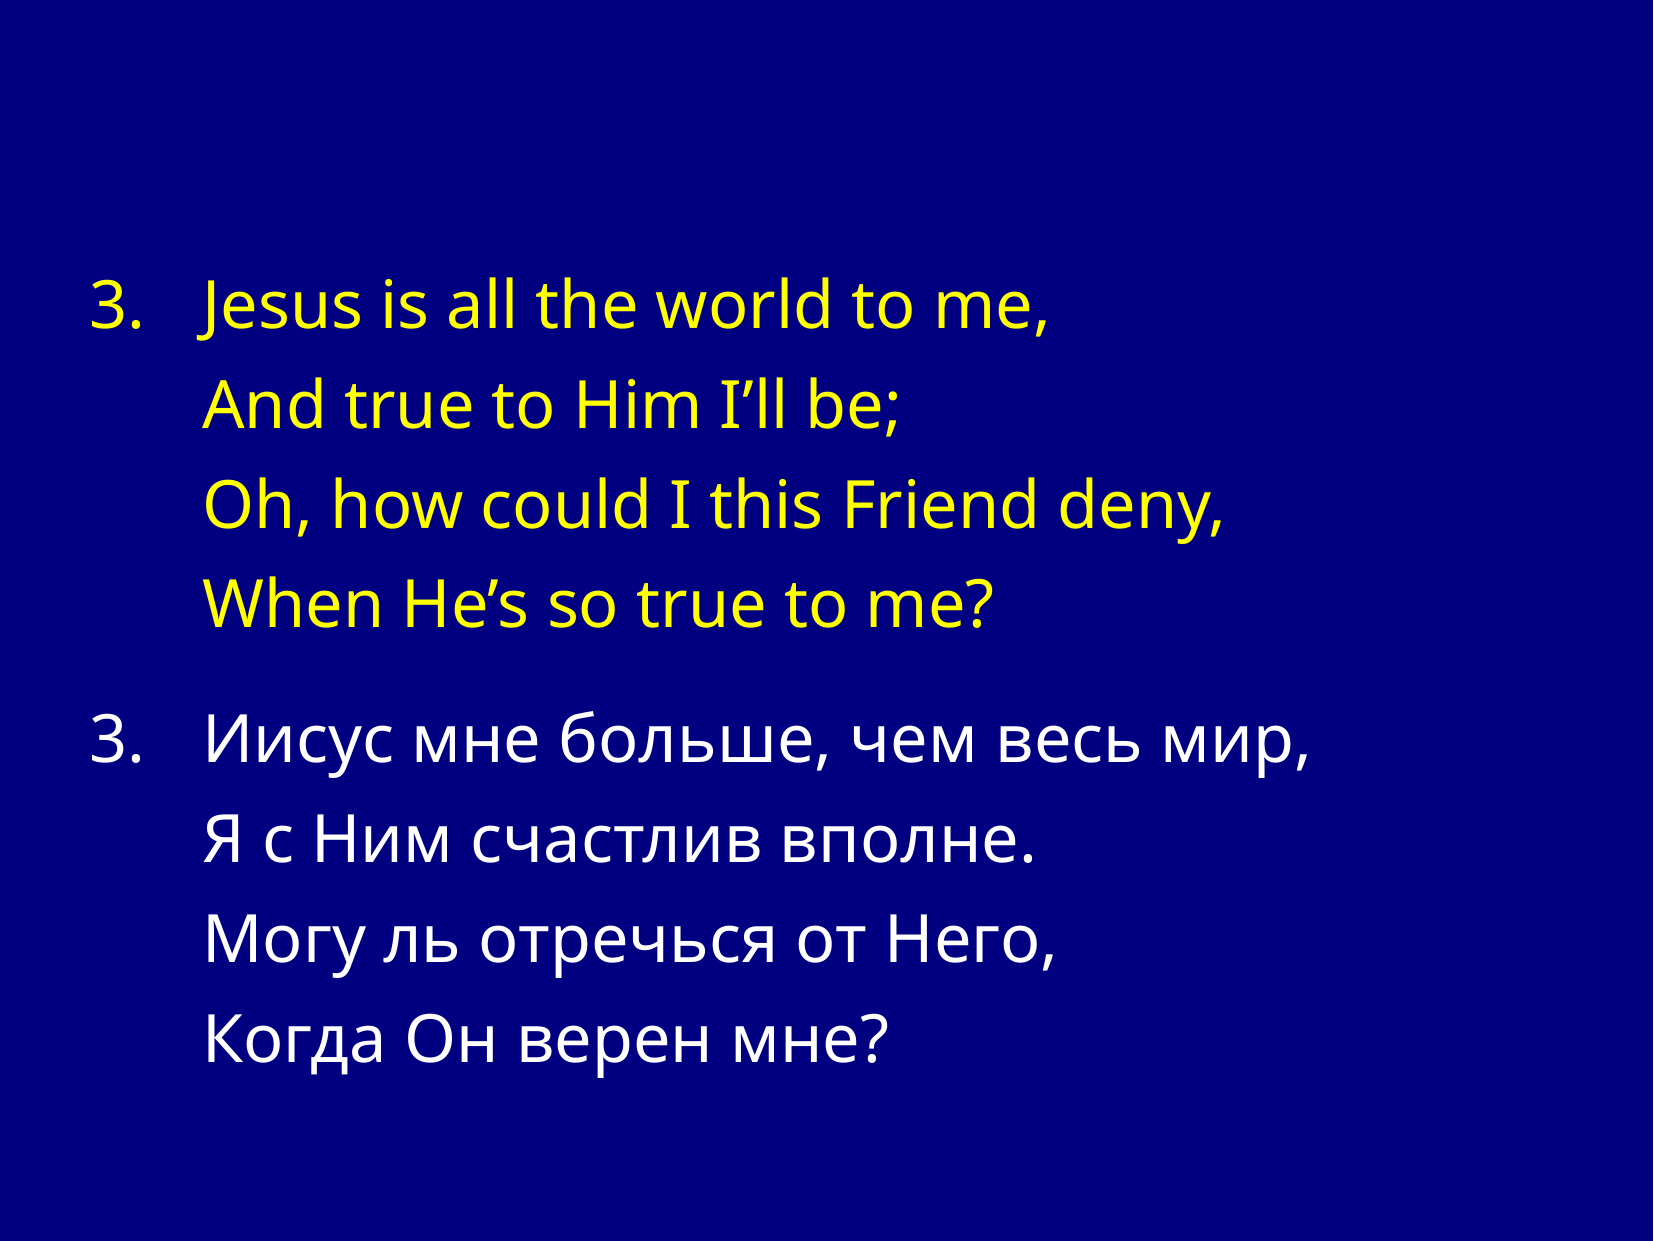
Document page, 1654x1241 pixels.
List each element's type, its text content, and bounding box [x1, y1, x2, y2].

text_box 3. Jesus is all the world to me, And true to Him I’ll be; Oh, how could I this Friend deny, When He’s so true to me? [75, 150, 1576, 638]
text_box 3. Иисус мне больше, чем весь мир, Я с Ним счастлив вполне. Могу ль отречься от Него, Когда Он верен мне? [75, 675, 1576, 1163]
